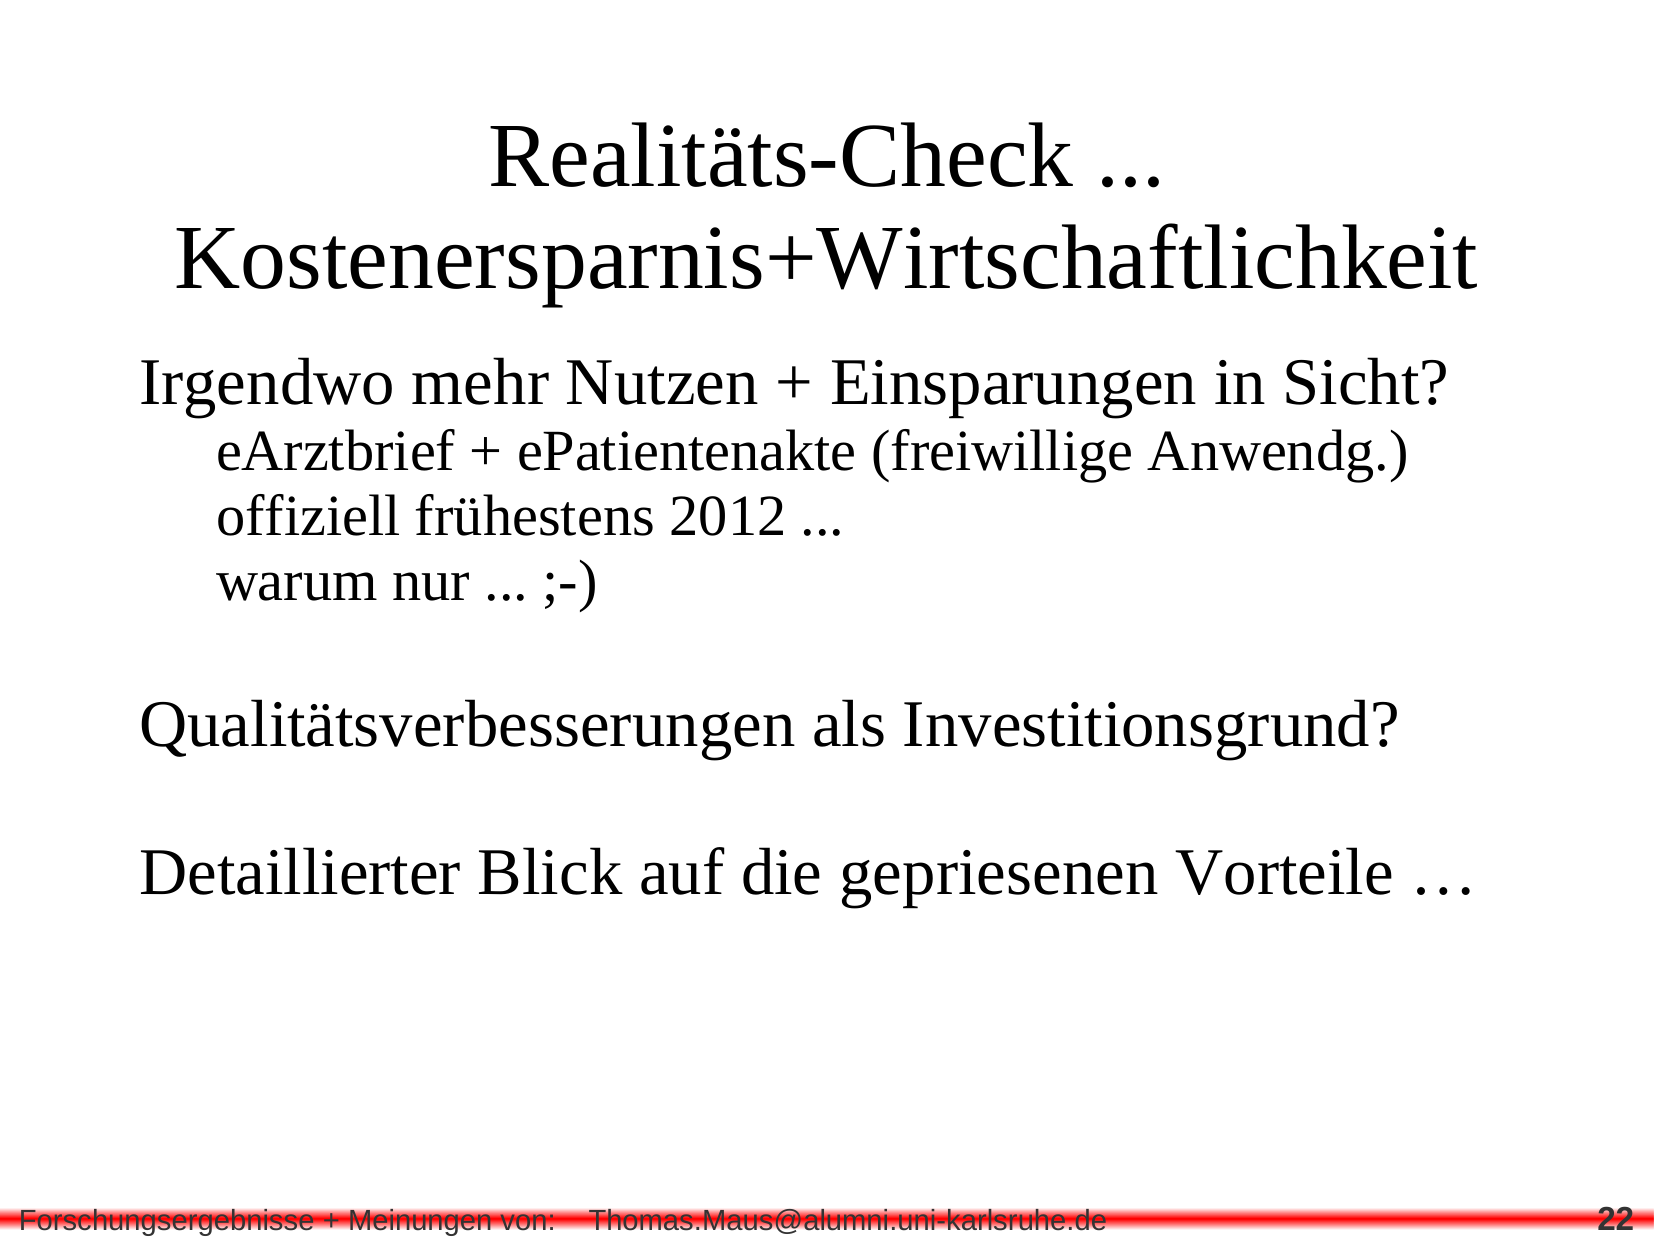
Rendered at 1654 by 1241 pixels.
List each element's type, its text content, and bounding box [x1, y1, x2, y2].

list Irgendwo mehr Nutzen + Einsparungen in Sicht? eArztbrief + ePatientenakte (freiwillige Anwendg.) offiziell frühestens 2012 ... warum nur ... ;-) Qualitätsverbesserungen als Investitionsgrund? Detaillierter Blick auf die gepriesenen Vorteile … [121, 344, 1534, 1127]
title Realitäts-Check ... Kostenersparnis+Wirtschaftlichkeit [121, 95, 1534, 318]
